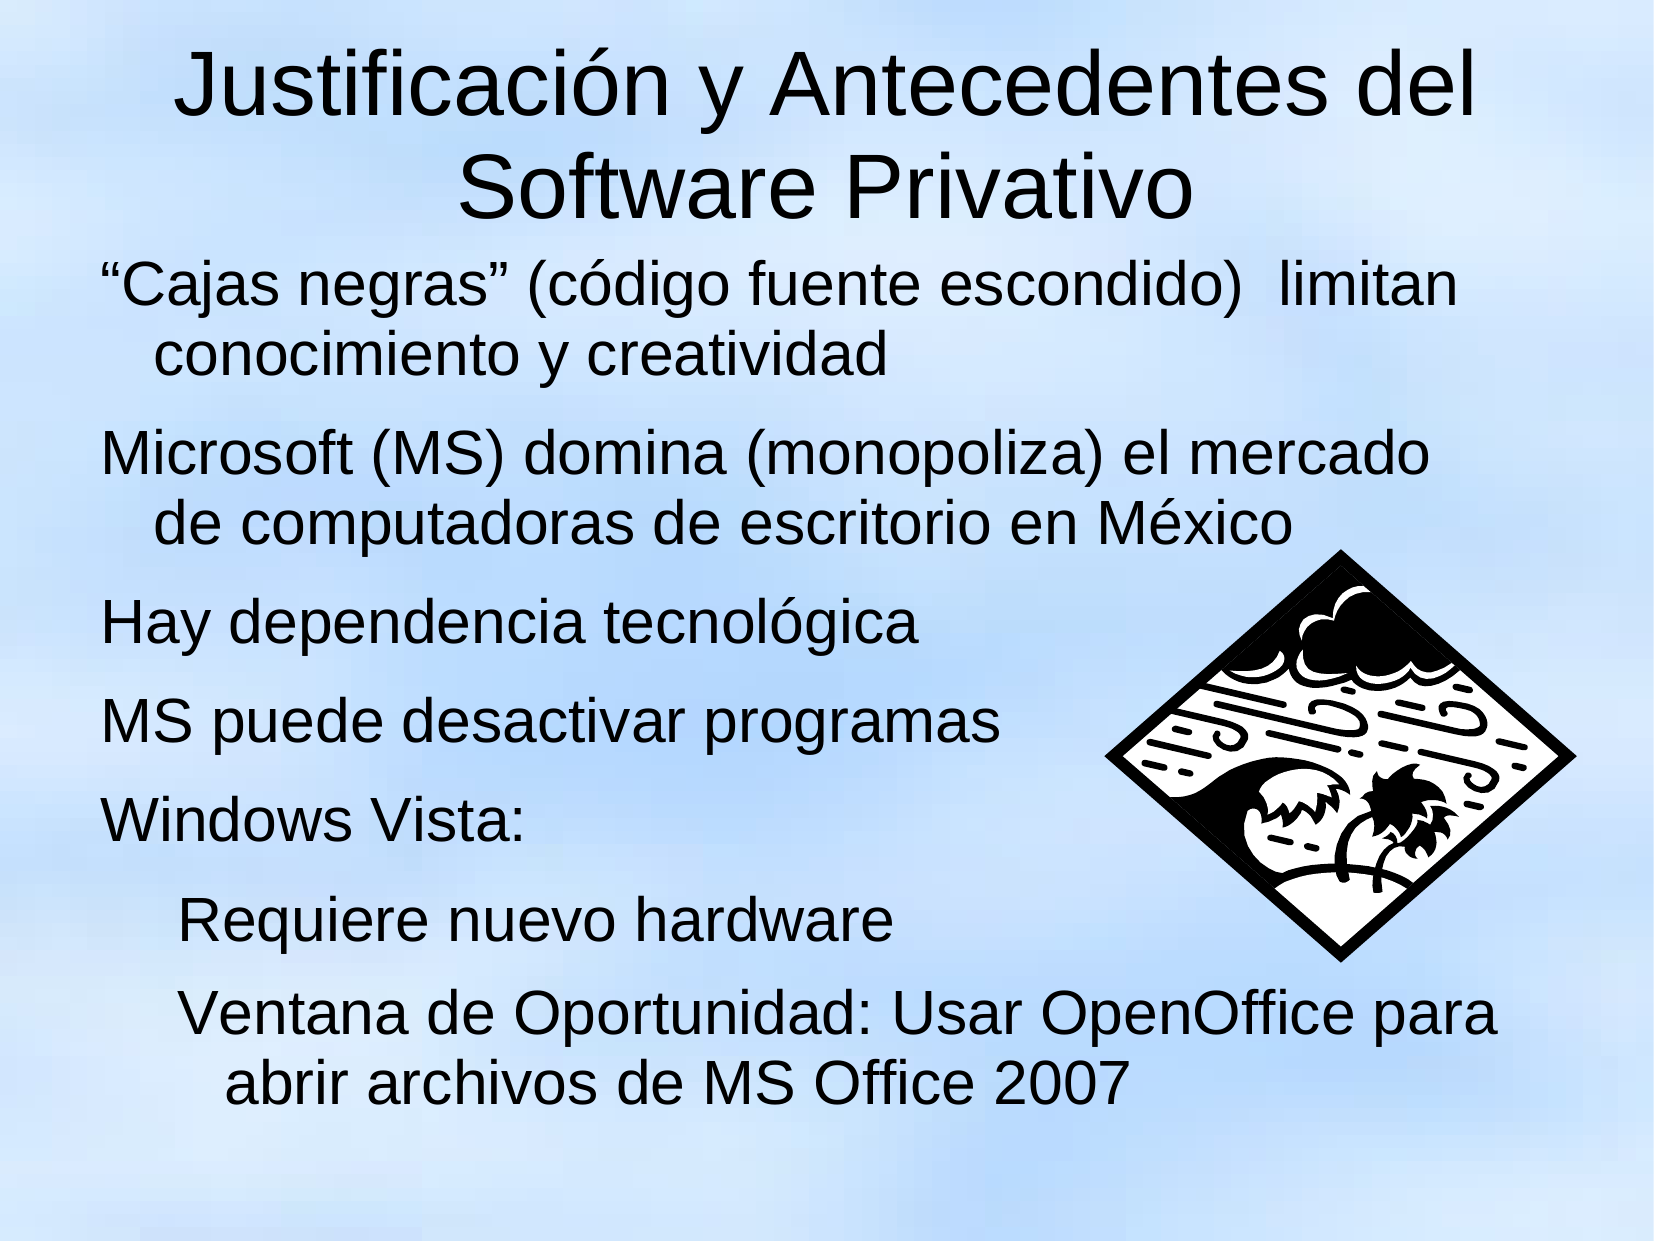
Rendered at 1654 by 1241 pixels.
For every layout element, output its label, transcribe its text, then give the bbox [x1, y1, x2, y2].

title Justificación y Antecedentes del Software Privativo [82, 31, 1571, 239]
list “Cajas negras” (código fuente escondido) limitan conocimiento y creatividad Microsoft (MS) domina (monopoliza) el mercado de computadoras de escritorio en México Hay dependencia tecnológica MS puede desactivar programas Windows Vista: Requiere nuevo hardware Ventana de Oportunidad: Usar OpenOffice para abrir archivos de MS Office 2007 [82, 248, 1506, 1118]
picture [0, 0, 1654, 1241]
